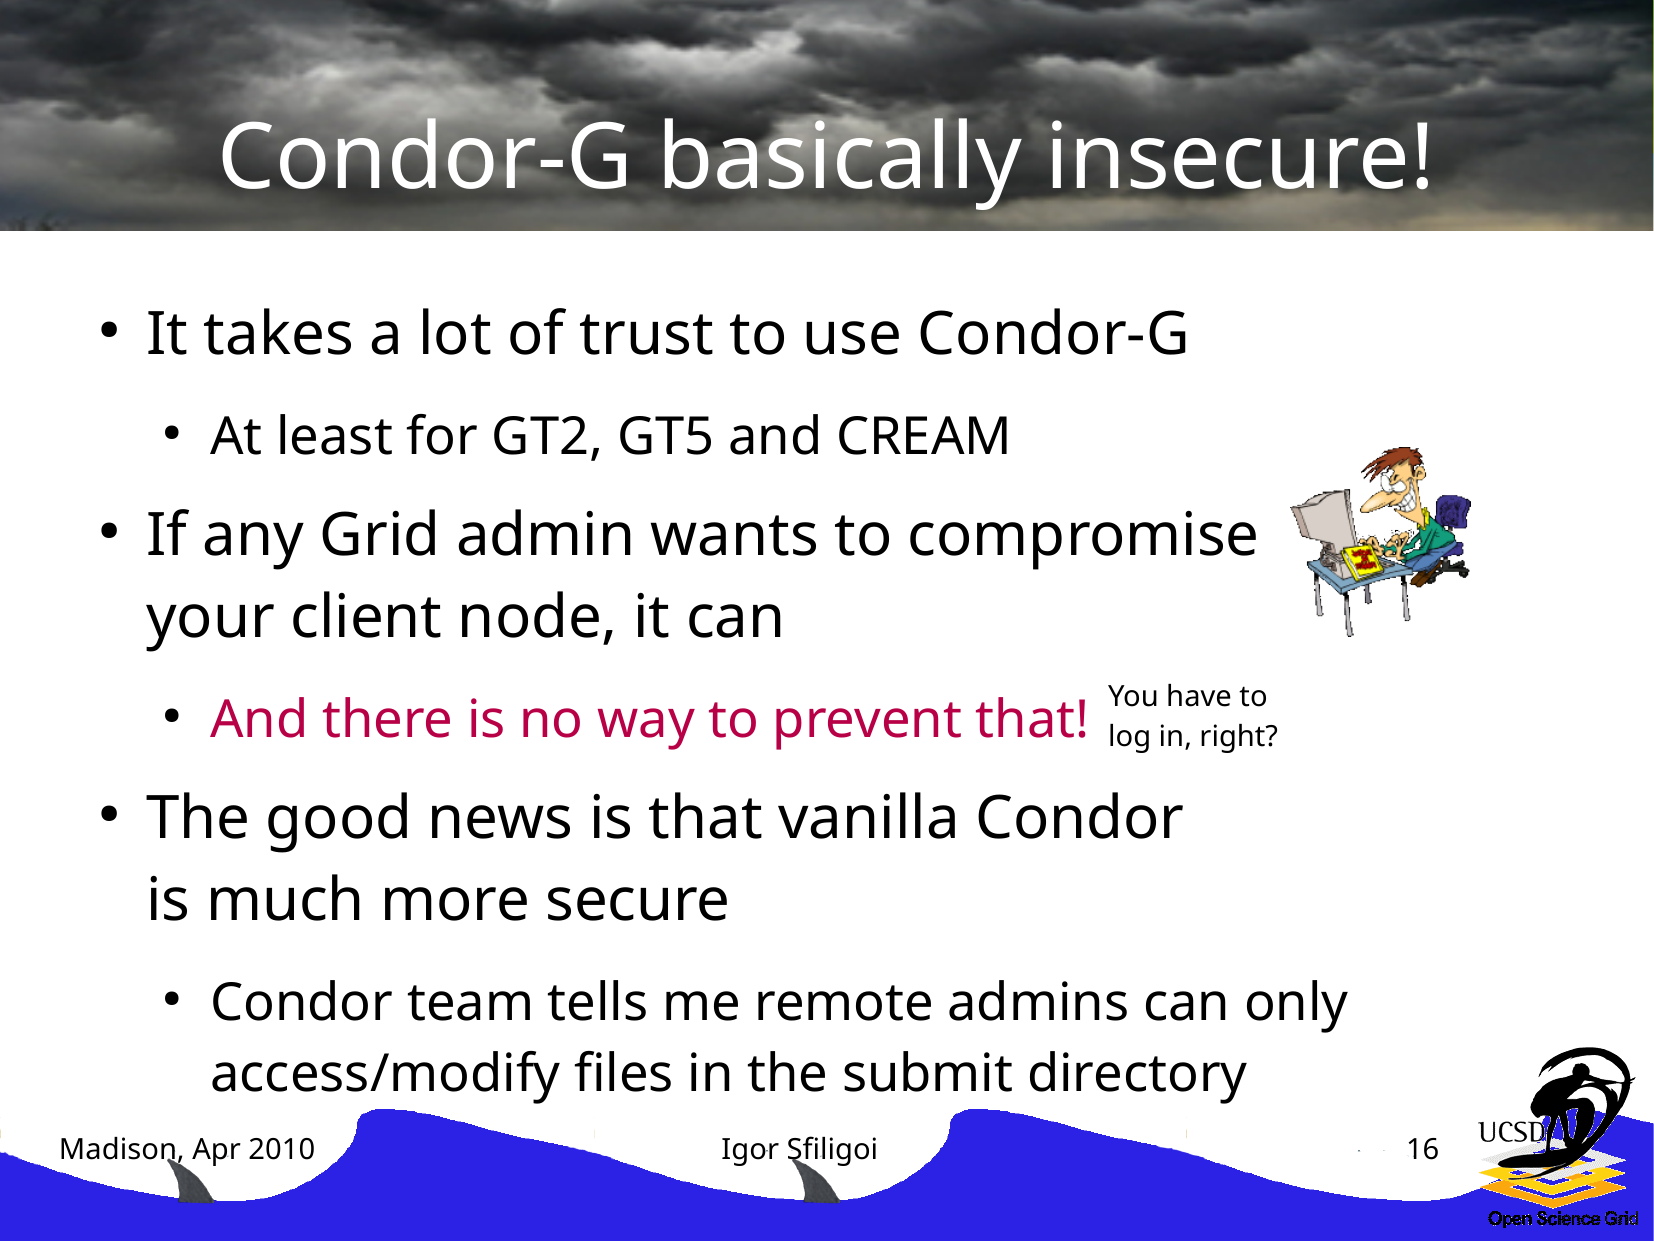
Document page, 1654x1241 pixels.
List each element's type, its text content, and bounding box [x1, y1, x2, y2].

text_box You have to log in, right? [1093, 667, 1288, 759]
picture [0, 0, 1654, 232]
picture [1290, 447, 1471, 637]
picture [0, 1047, 1654, 1241]
title Condor-G basically insecure! [82, 56, 1571, 250]
list It takes a lot of trust to use Condor-G At least for GT2, GT5 and CREAM If any Grid admin wants to compromise your client node, it can And there is no way to prevent that! The good news is that vanilla Condor is much more secure Condor team tells me remote admins can only access/modify files in the submit directory [82, 290, 1571, 1109]
